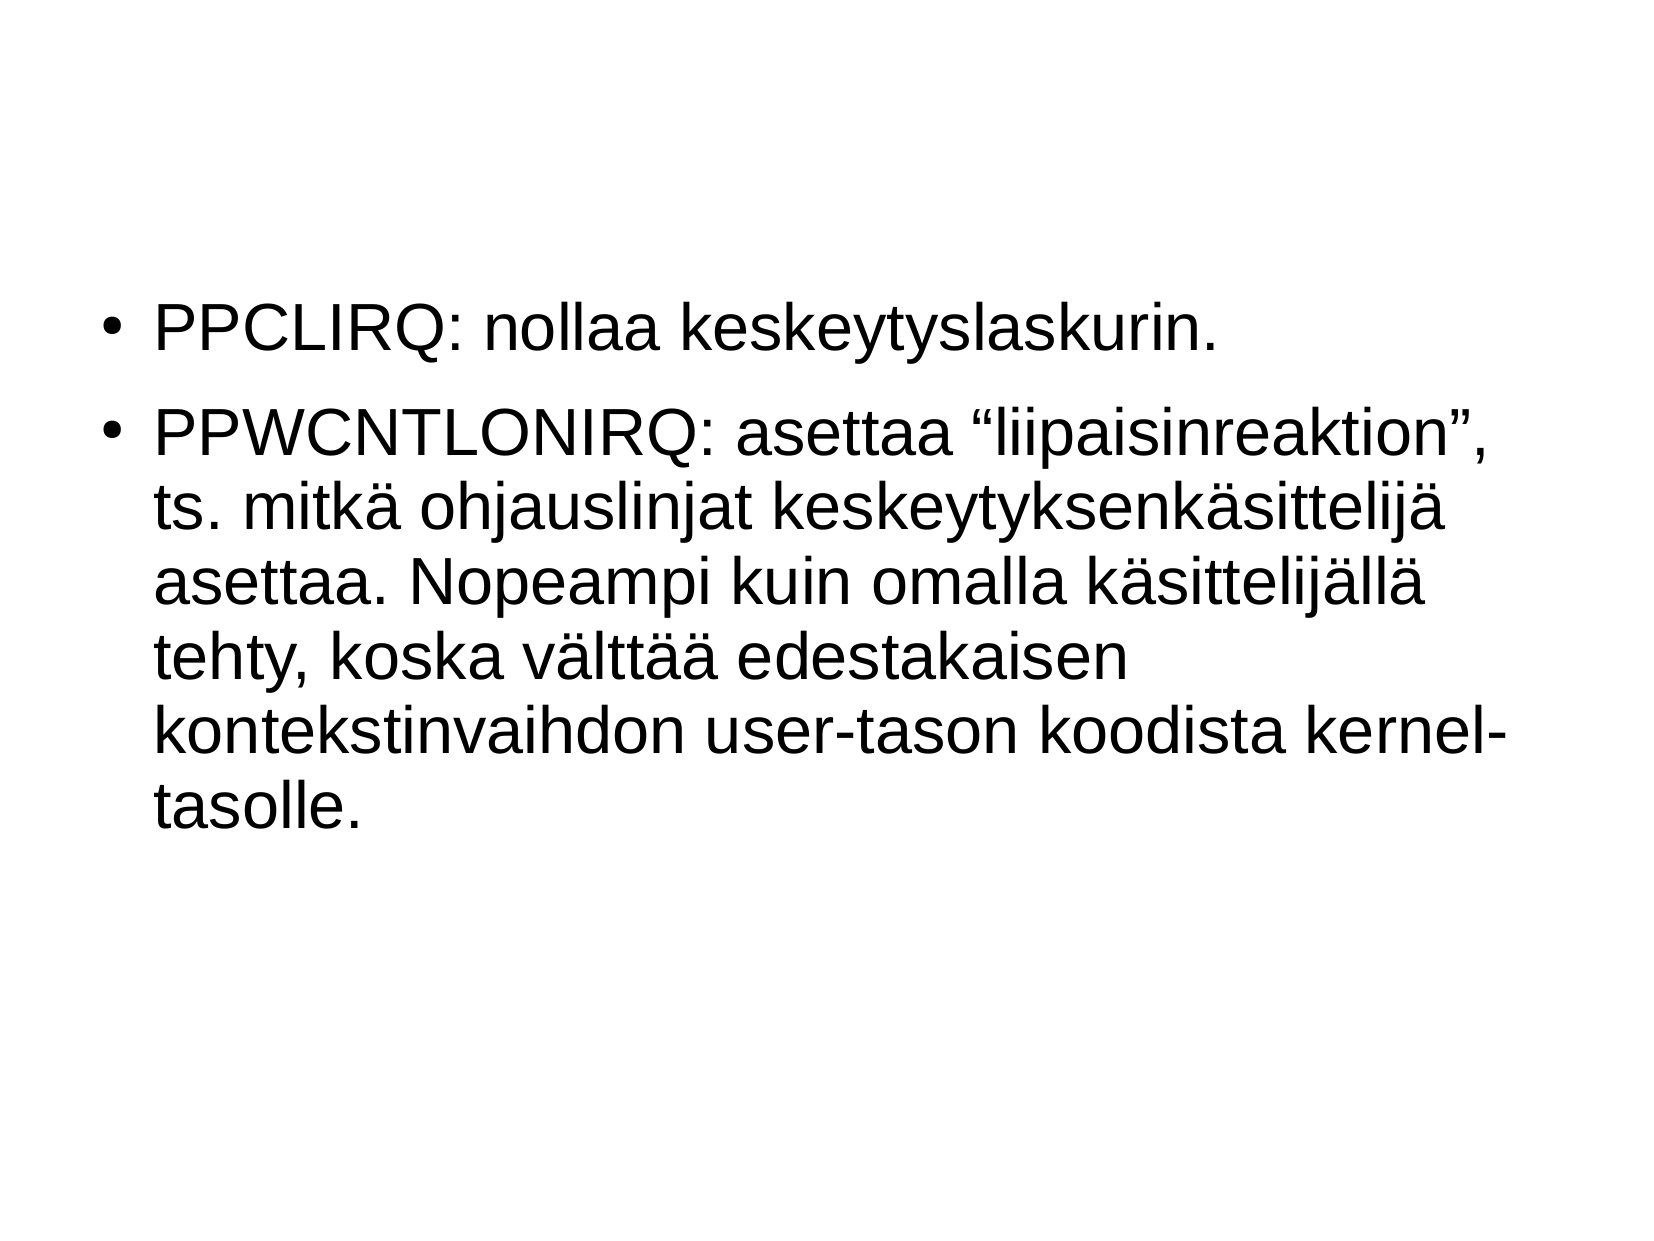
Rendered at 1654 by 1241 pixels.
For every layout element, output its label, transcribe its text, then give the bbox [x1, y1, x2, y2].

list PPCLIRQ: nollaa keskeytyslaskurin. PPWCNTLONIRQ: asettaa “liipaisinreaktion”, ts. mitkä ohjauslinjat keskeytyksenkäsittelijä asettaa. Nopeampi kuin omalla käsittelijällä tehty, koska välttää edestakaisen kontekstinvaihdon user-tason koodista kernel-tasolle. [82, 290, 1571, 1094]
